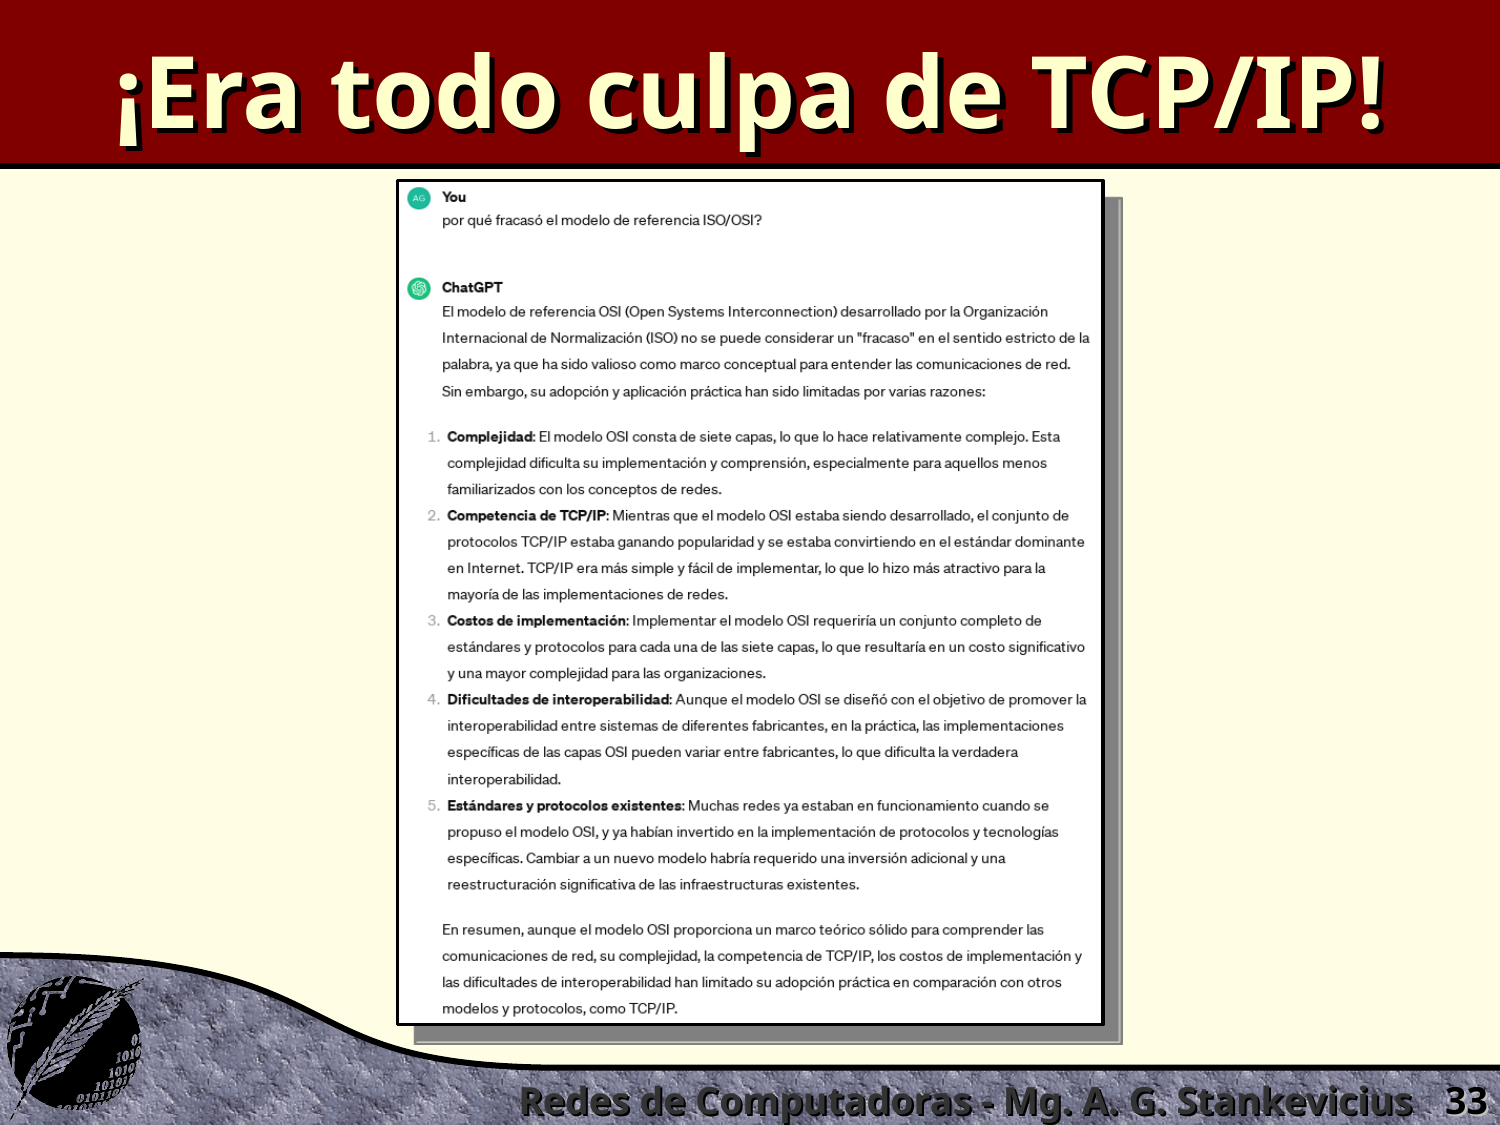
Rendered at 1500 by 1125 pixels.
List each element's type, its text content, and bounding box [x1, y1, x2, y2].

picture [1047, 1100, 1054, 1110]
title ¡Era todo culpa de TCP/IP! [15, 5, 1485, 160]
picture [0, 959, 1500, 1125]
picture [790, 1100, 795, 1110]
picture [398, 181, 1102, 1024]
